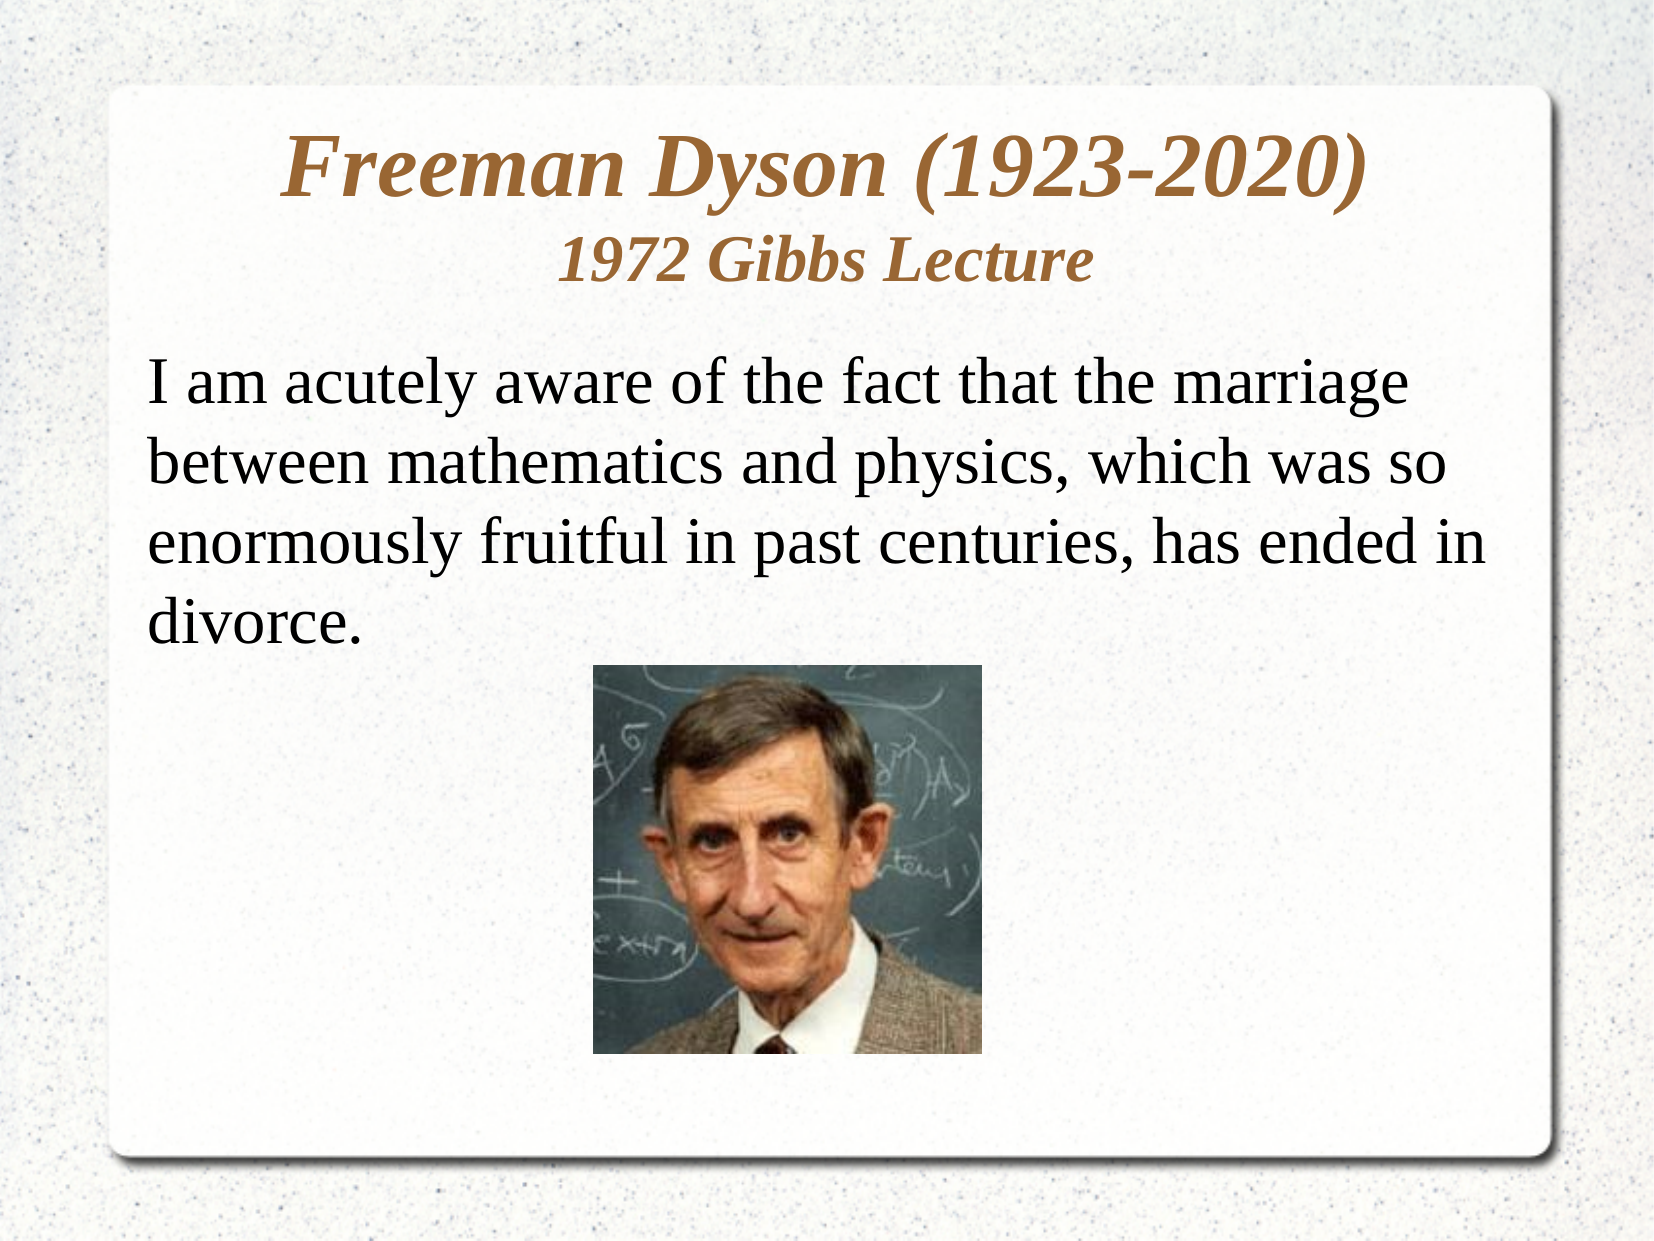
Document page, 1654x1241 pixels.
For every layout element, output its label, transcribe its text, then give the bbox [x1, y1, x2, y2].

picture [593, 665, 982, 1054]
list I am acutely aware of the fact that the marriage between mathematics and physics, which was so enormously fruitful in past centuries, has ended in divorce. [147, 336, 1506, 676]
title Freeman Dyson (1923-2020) 1972 Gibbs Lecture [118, 96, 1536, 304]
